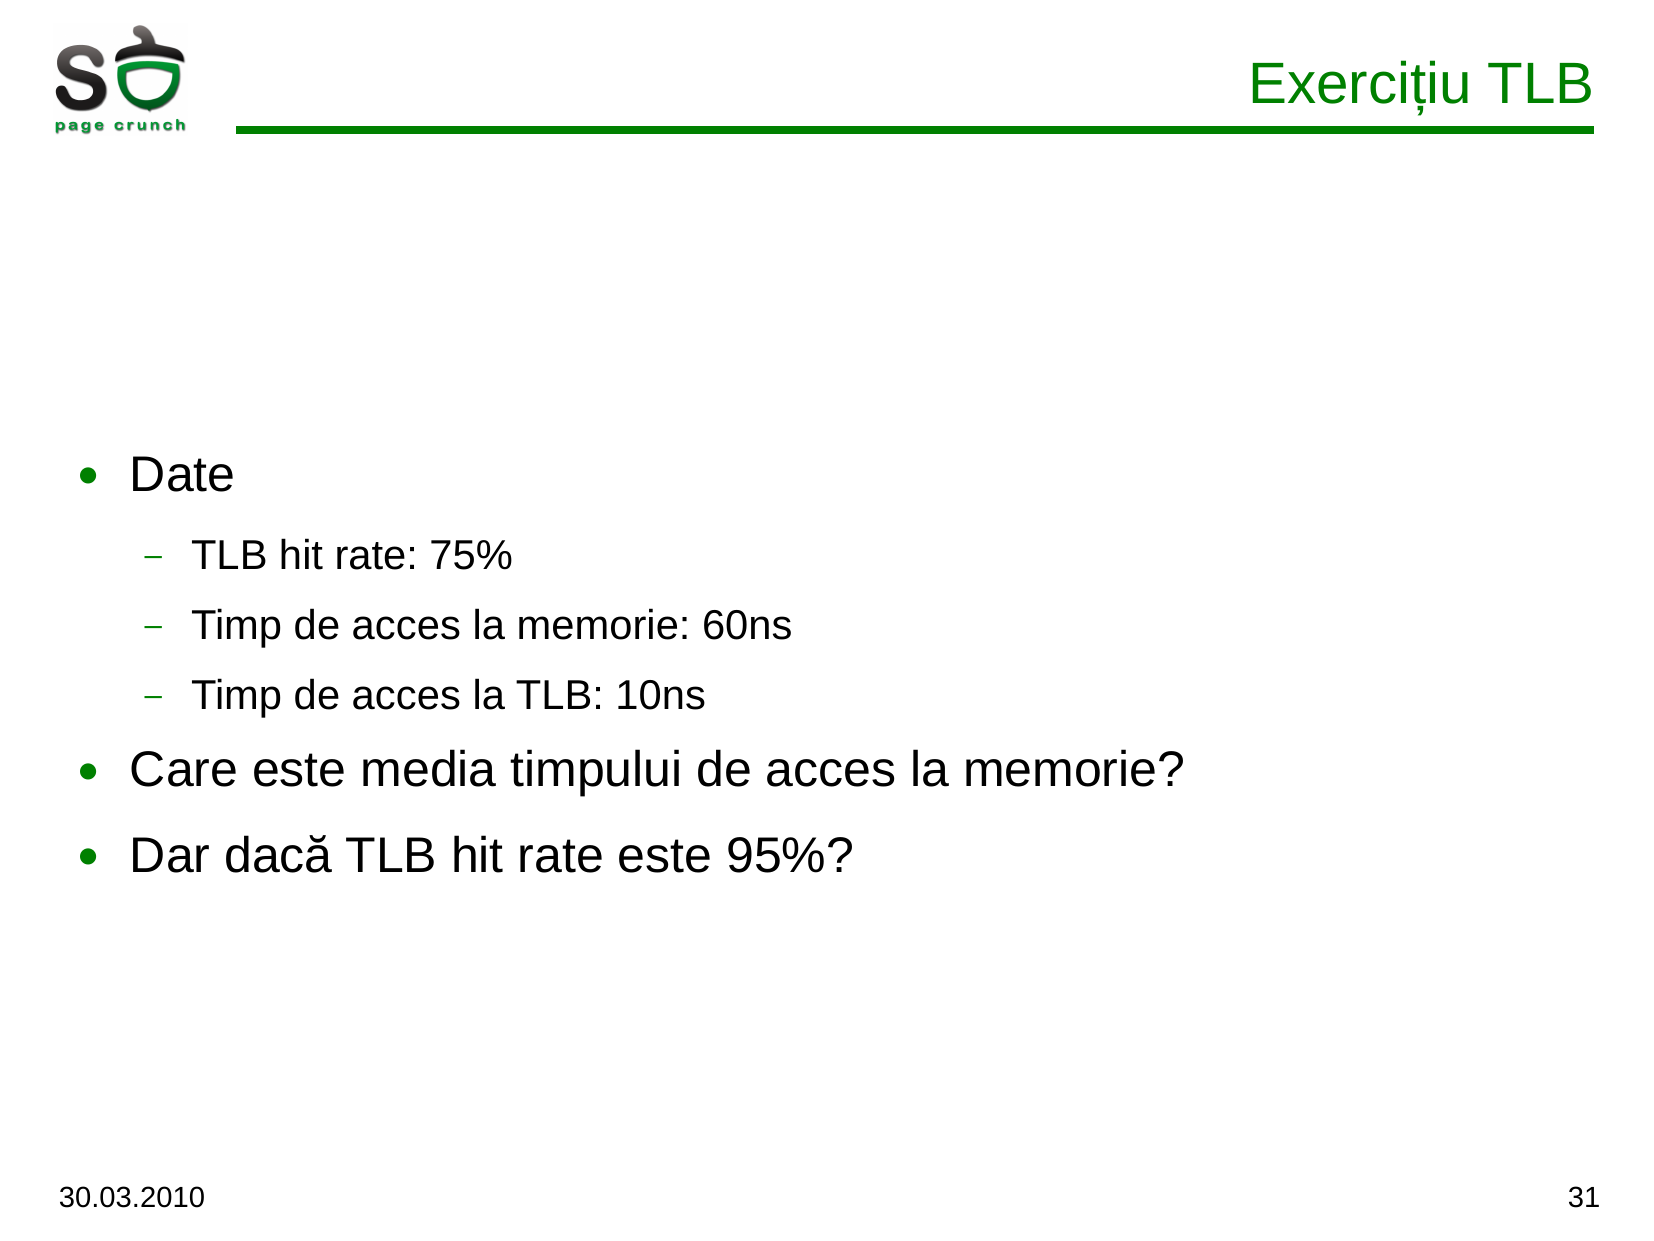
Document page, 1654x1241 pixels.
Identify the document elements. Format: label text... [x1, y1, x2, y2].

title Exercițiu TLB [236, 49, 1595, 119]
picture [53, 23, 188, 136]
list Date TLB hit rate: 75% Timp de acces la memorie: 60ns Timp de acces la TLB: 10ns Care este media timpului de acces la memorie? Dar dacă TLB hit rate este 95%? [59, 177, 1595, 1152]
